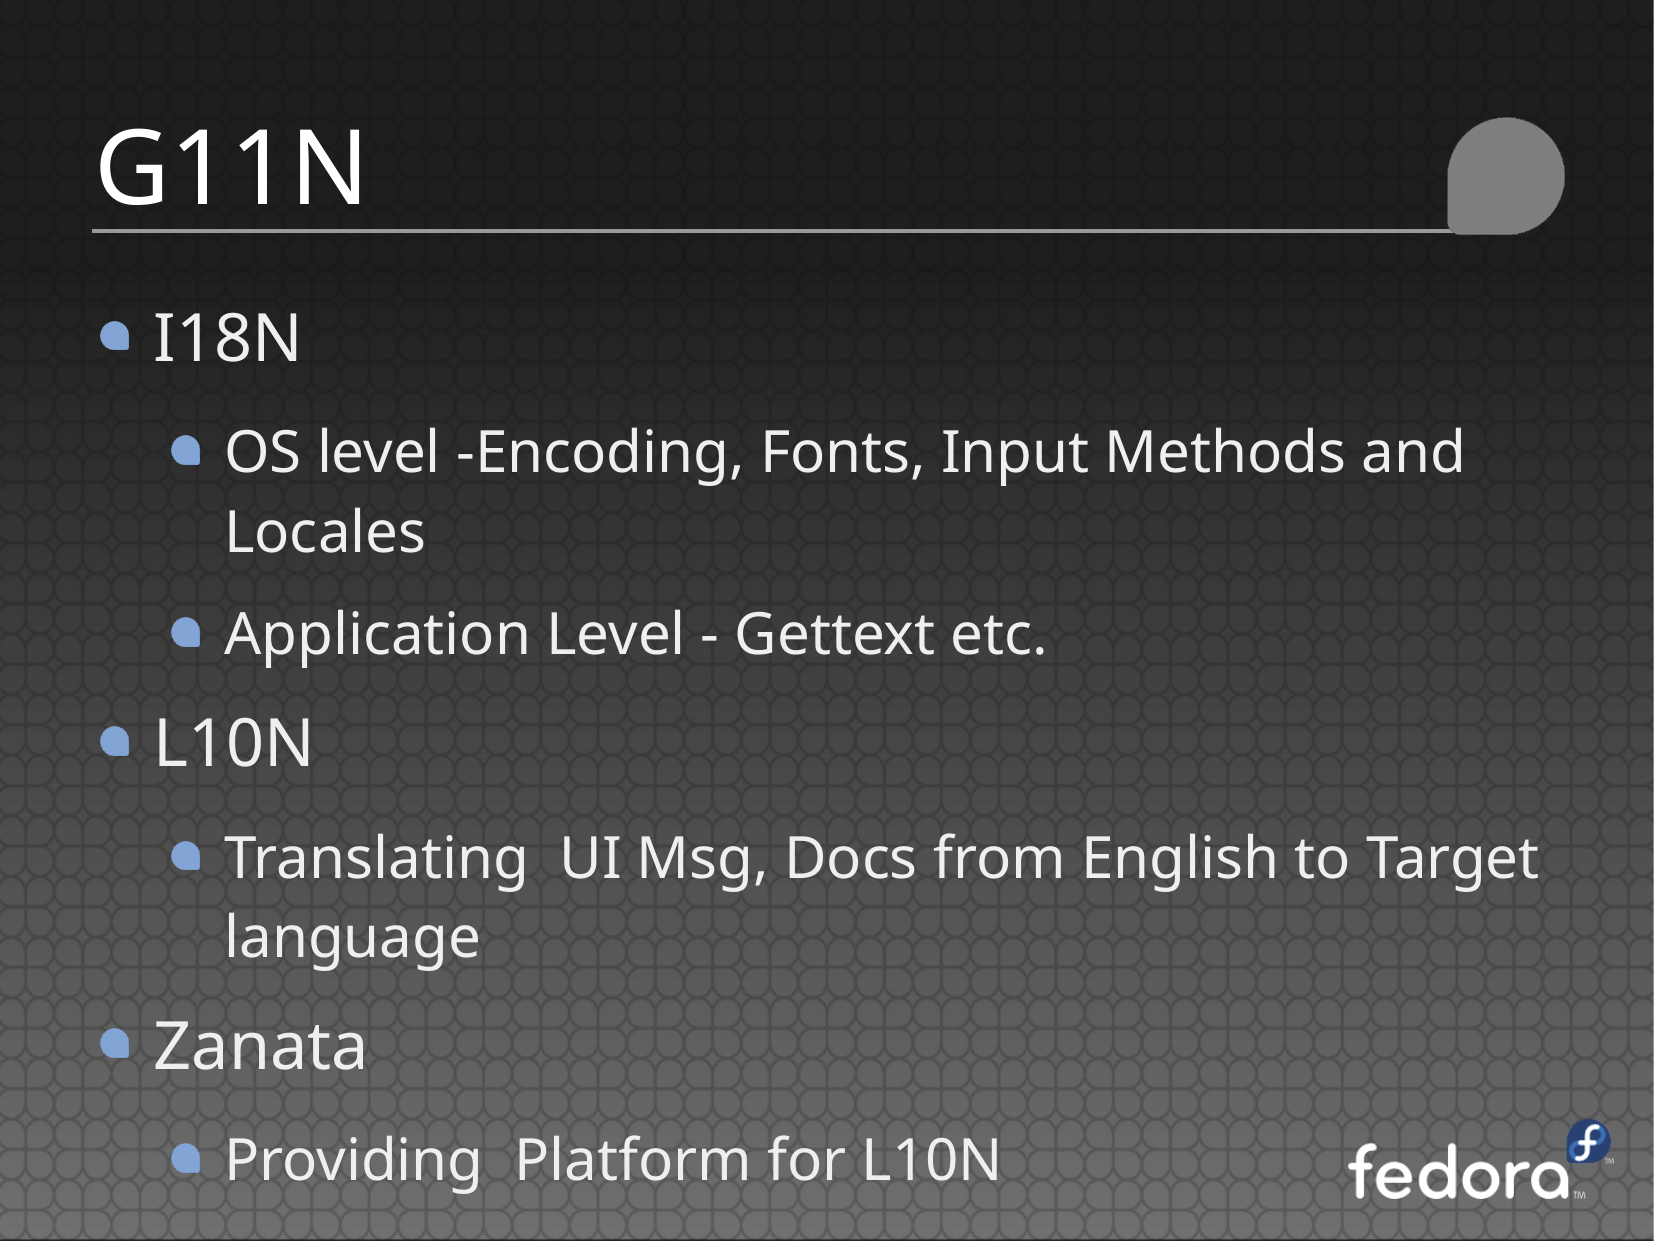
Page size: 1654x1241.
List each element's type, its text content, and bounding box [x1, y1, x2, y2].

list I18N OS level -Encoding, Fonts, Input Methods and Locales Application Level - Gettext etc. L10N Translating UI Msg, Docs from English to Target language Zanata Providing Platform for L10N FLTG – SIG Language testing. [82, 290, 1571, 1191]
title G11N [94, 114, 1426, 367]
picture [0, 0, 1654, 1241]
